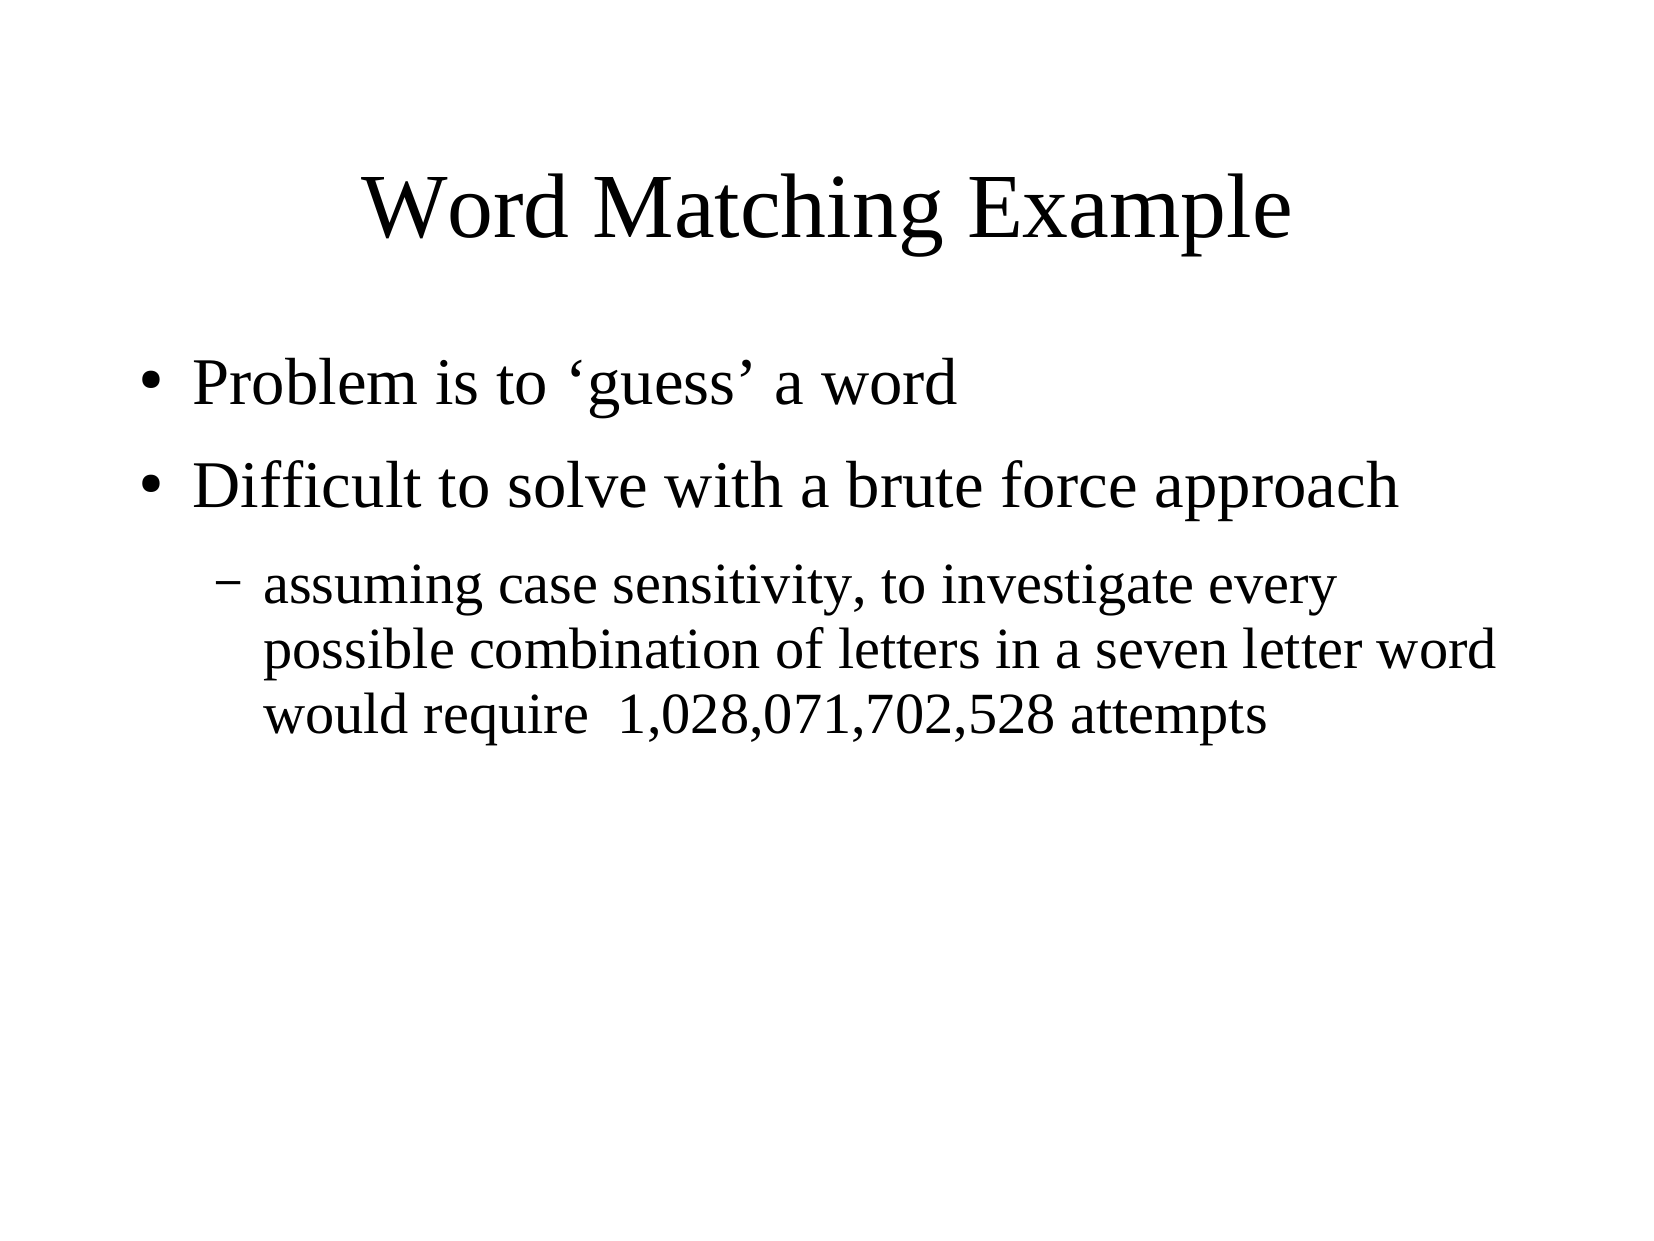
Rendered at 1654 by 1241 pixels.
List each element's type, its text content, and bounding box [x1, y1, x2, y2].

list Problem is to ‘guess’ a word Difficult to solve with a brute force approach assuming case sensitivity, to investigate every possible combination of letters in a seven letter word would require 1,028,071,702,528 attempts [121, 344, 1534, 1127]
title Word Matching Example [121, 102, 1534, 311]
